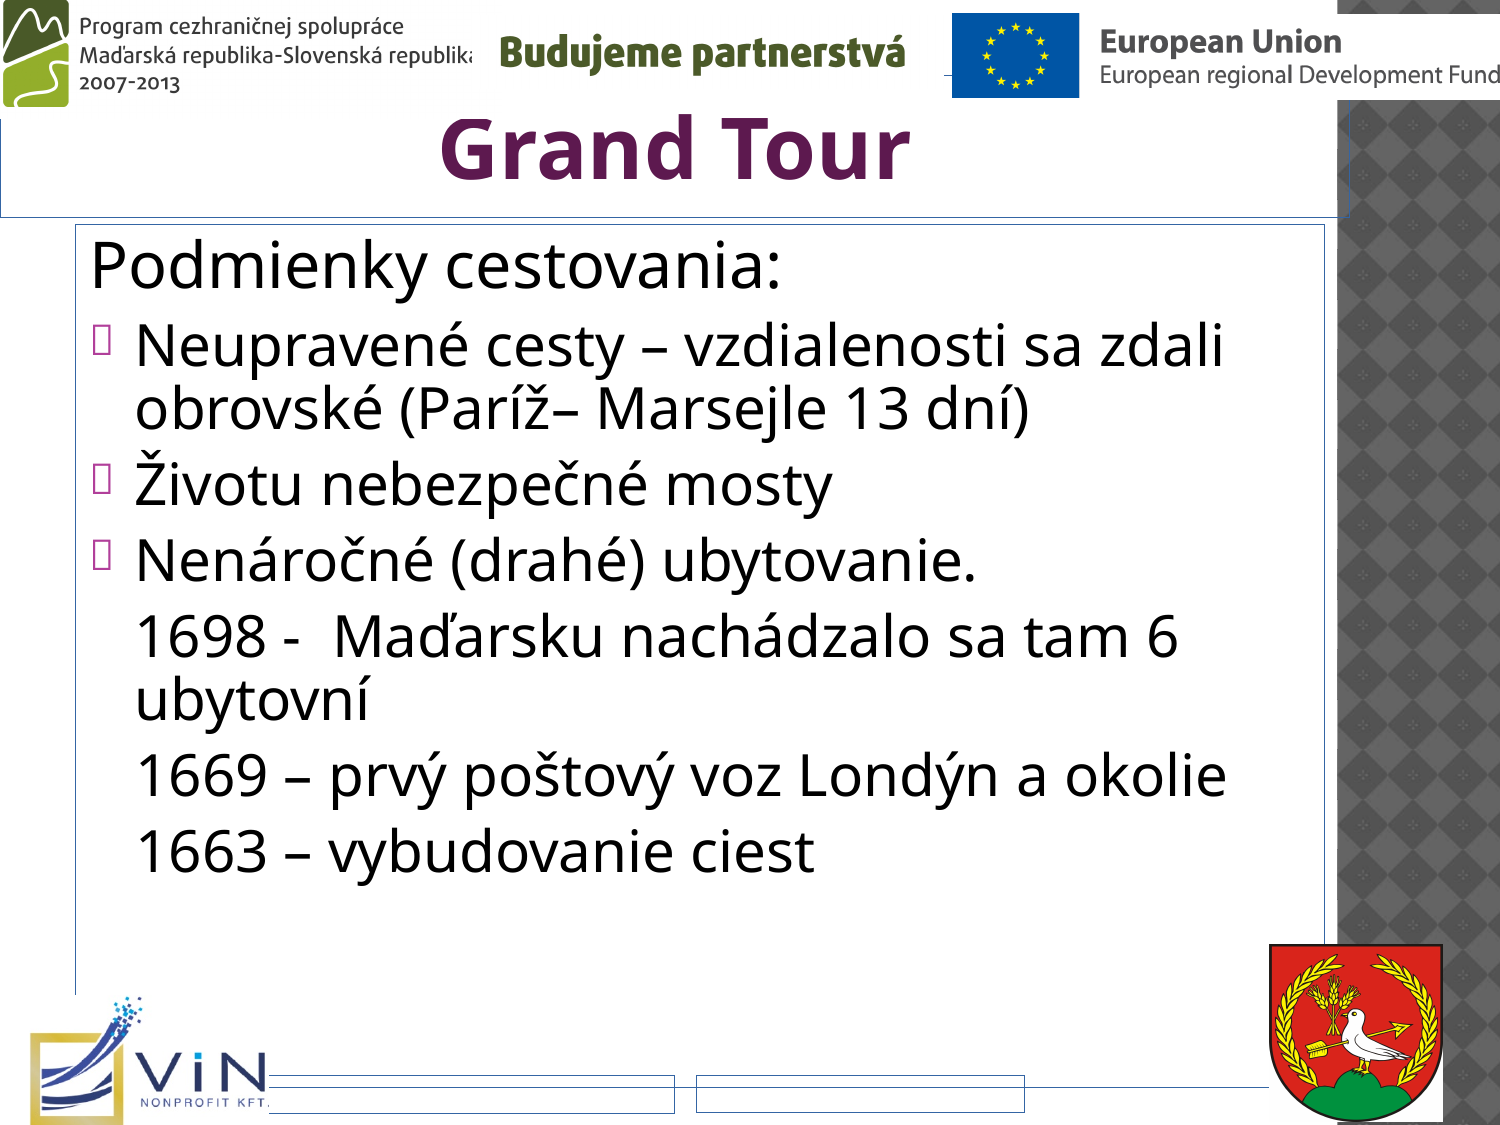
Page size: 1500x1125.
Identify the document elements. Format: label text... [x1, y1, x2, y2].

title Grand Tour [0, 75, 1350, 218]
list Podmienky cestovania: Neupravené cesty – vzdialenosti sa zdali obrovské (Paríž– Marsejle 13 dní) Životu nebezpečné mosty Nenáročné (drahé) ubytovanie. 1698 - Maďarsku nachádzalo sa tam 6 ubytovní 1669 – prvý poštový voz Londýn a okolie 1663 – vybudovanie ciest [75, 224, 1325, 1088]
picture [0, 0, 944, 119]
picture [952, 0, 1500, 1125]
picture [7, 995, 269, 1125]
